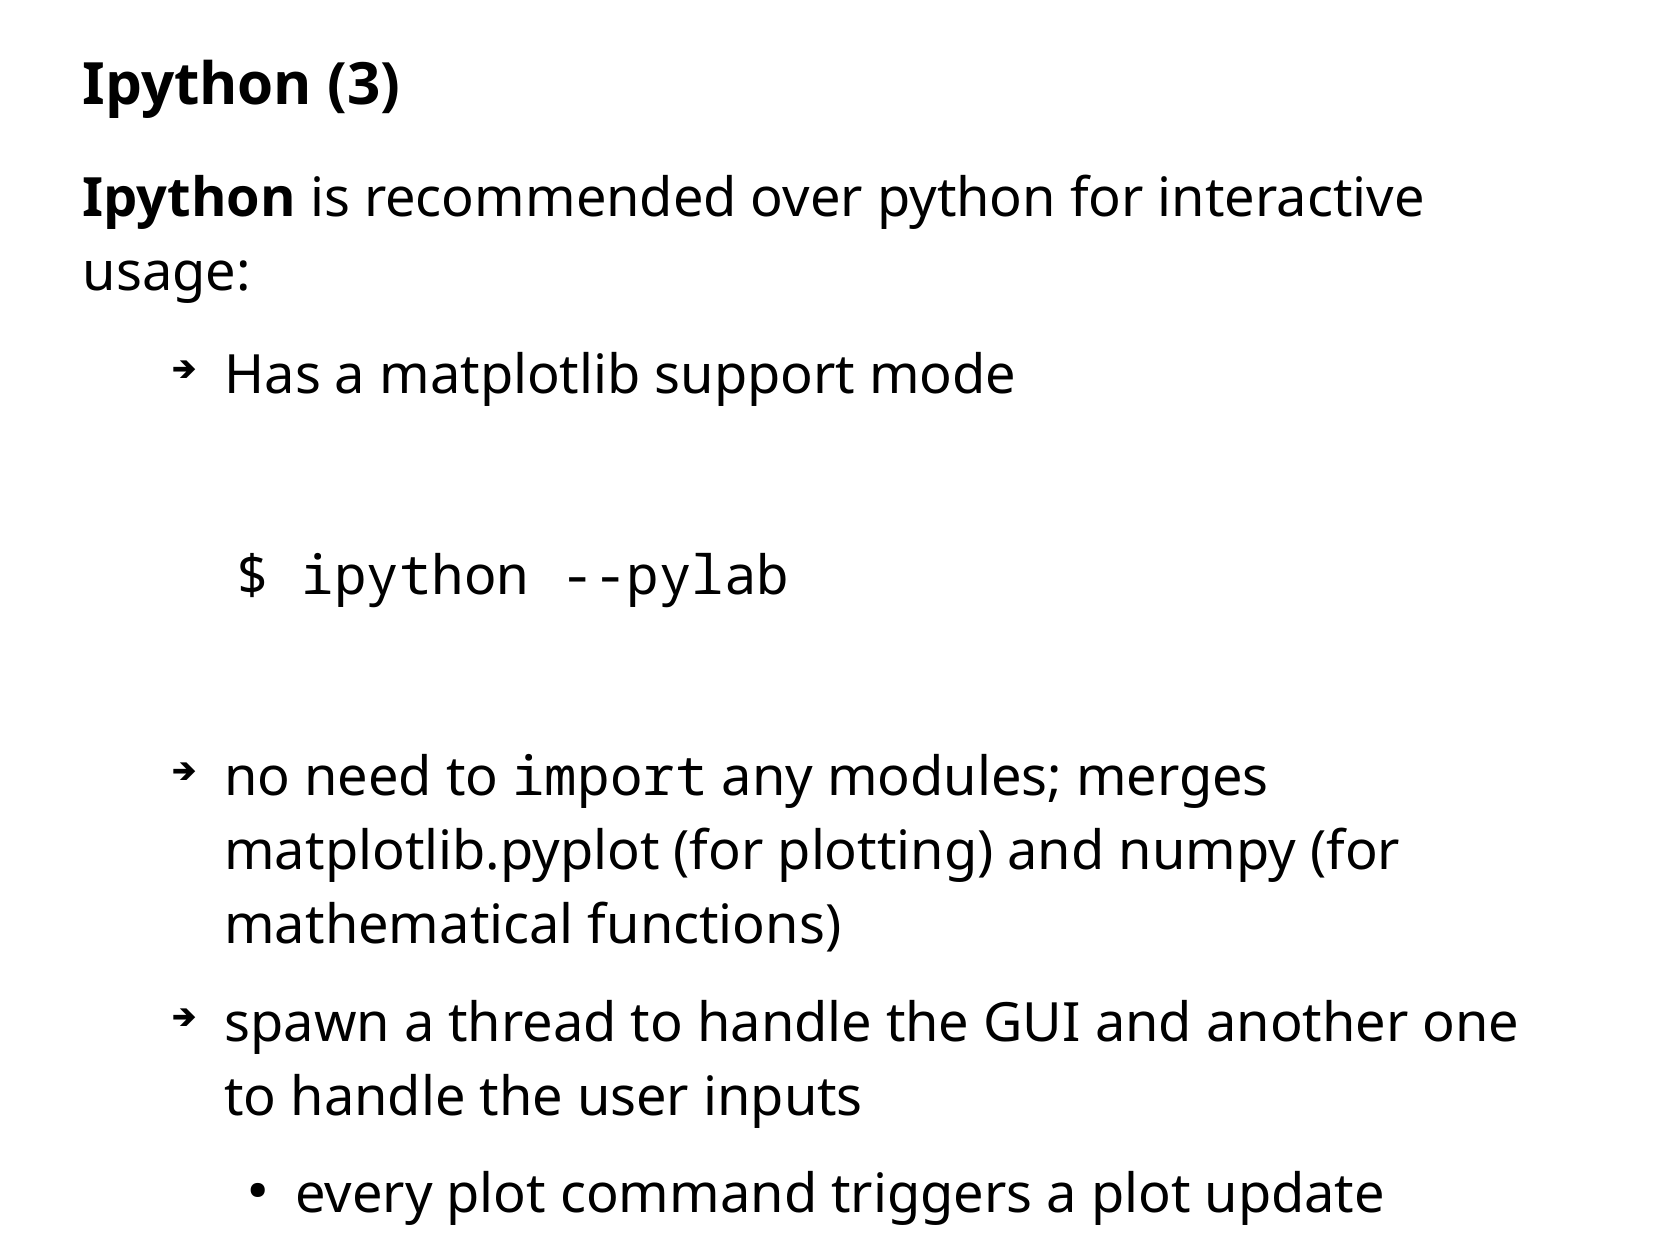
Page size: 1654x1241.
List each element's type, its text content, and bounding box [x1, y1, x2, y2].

title Ipython (3) [82, 0, 1571, 179]
list Ipython is recommended over python for interactive usage: Has a matplotlib support mode $ ipython --pylab no need to import any modules; merges matplotlib.pyplot (for plotting) and numpy (for mathematical functions) spawn a thread to handle the GUI and another one to handle the user inputs every plot command triggers a plot update [82, 179, 1571, 1103]
